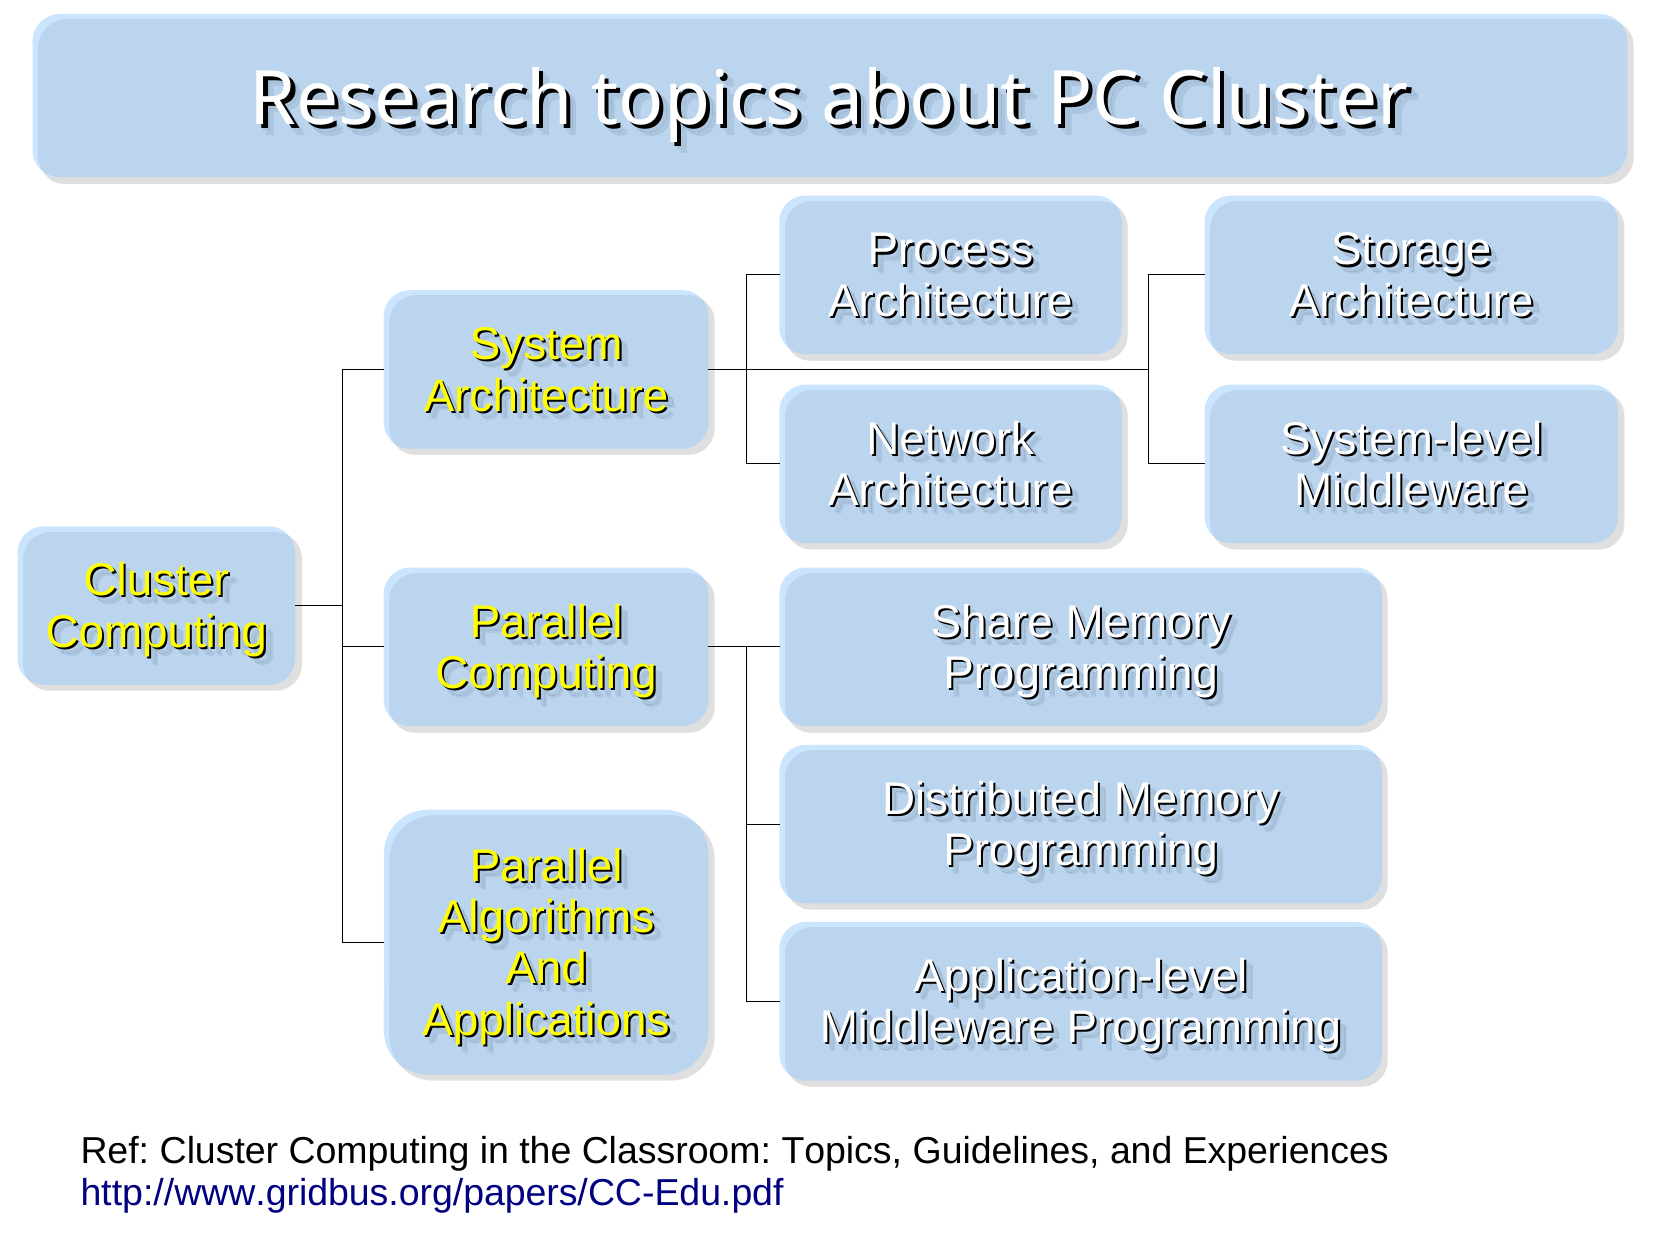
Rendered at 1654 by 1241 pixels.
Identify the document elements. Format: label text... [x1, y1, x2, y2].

text_box Process Architecture [779, 195, 1122, 355]
text_box Research topics about PC Cluster [32, 13, 1628, 178]
text_box Parallel Computing [383, 567, 709, 727]
text_box Network Architecture [779, 384, 1122, 544]
text_box Share Memory Programming [779, 567, 1382, 727]
text_box Distributed Memory Programming [779, 744, 1382, 904]
text_box Ref: Cluster Computing in the Classroom: Topics, Guidelines, and Experiences http://www.gridbus.org/papers/CC-Edu.pdf [65, 1122, 1601, 1241]
text_box Cluster Computing [17, 526, 296, 685]
text_box Parallel Algorithms And Applications [383, 809, 709, 1075]
text_box Application-level Middleware Programming [779, 921, 1382, 1081]
text_box System-level Middleware [1204, 384, 1619, 544]
text_box System Architecture [383, 290, 709, 449]
text_box Storage Architecture [1204, 195, 1619, 355]
